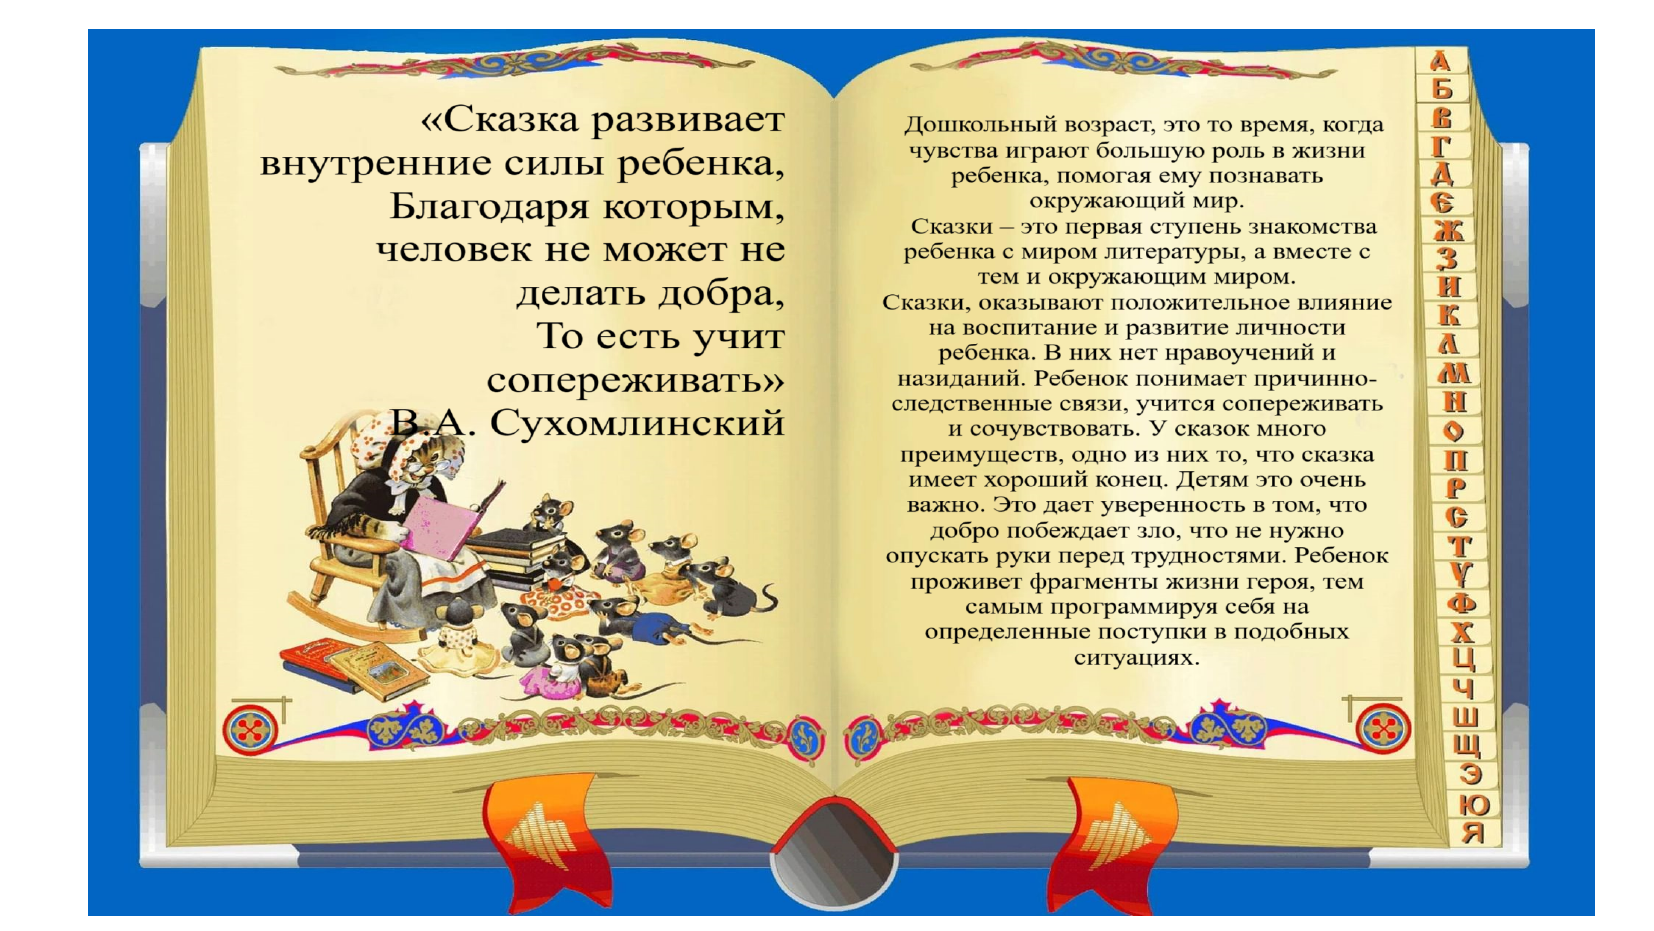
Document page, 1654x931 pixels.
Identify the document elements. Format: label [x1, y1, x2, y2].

picture [88, 29, 1595, 916]
